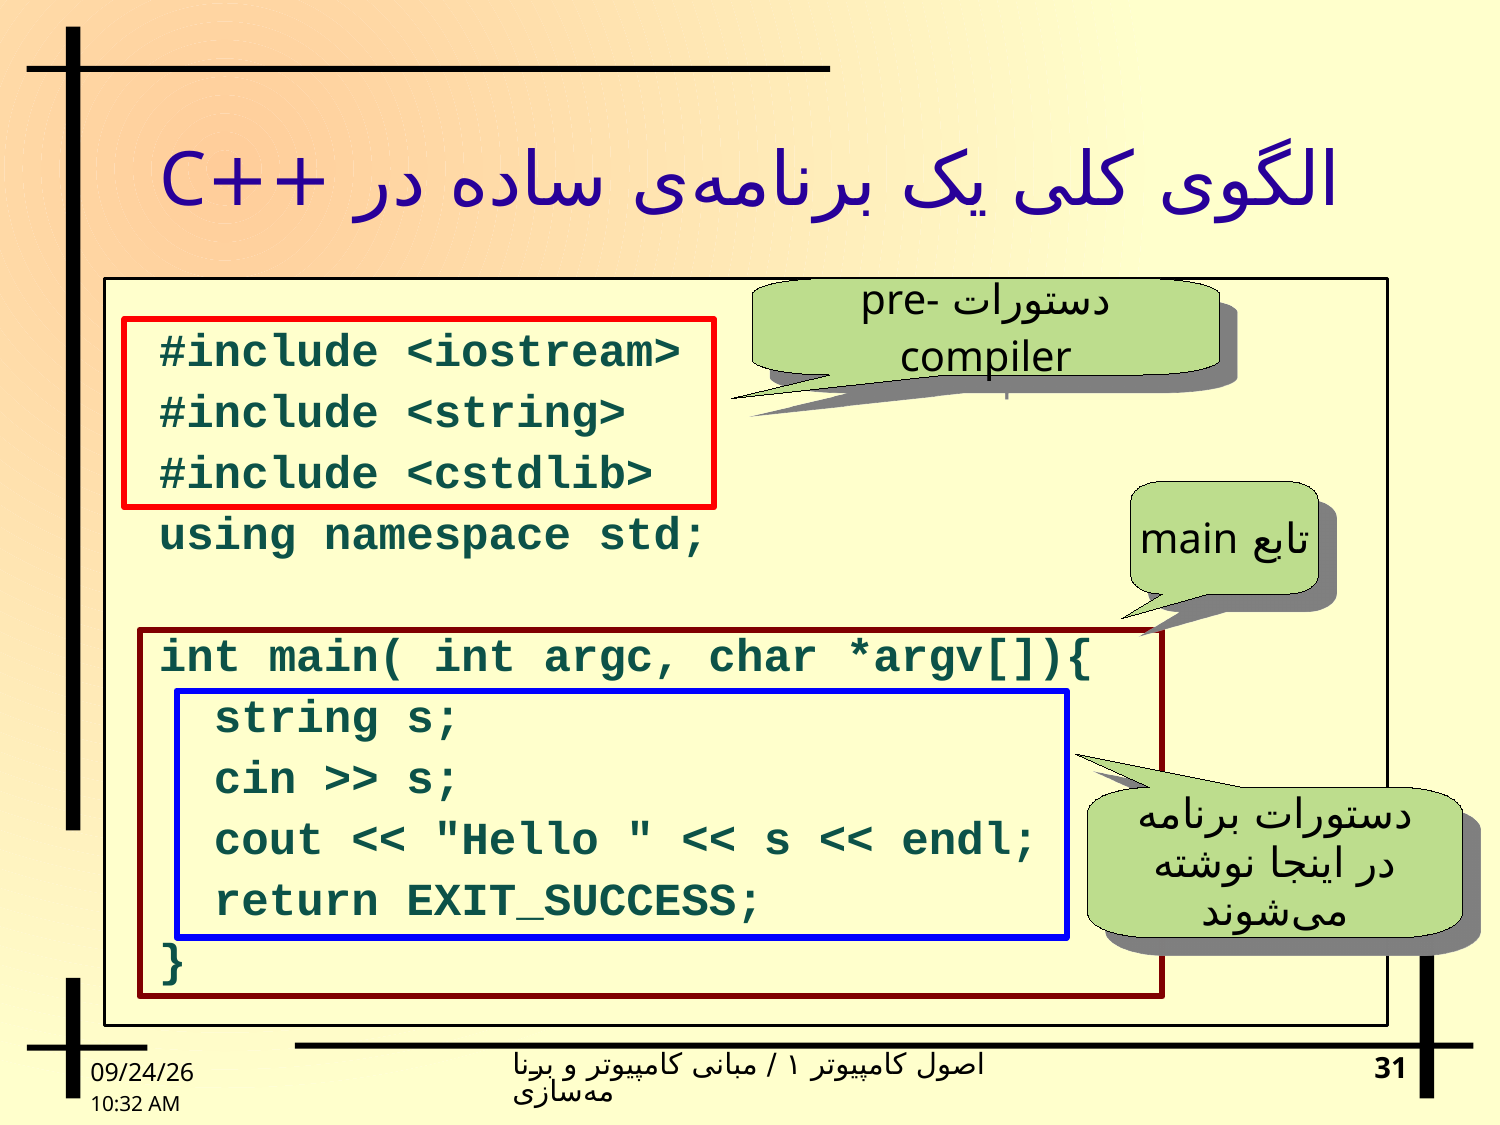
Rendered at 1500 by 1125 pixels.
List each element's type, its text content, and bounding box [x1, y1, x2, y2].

list #include <iostream> #include <string> #include <cstdlib> using namespace std; int main( int argc, char *argv[]){ string s; cin >> s; cout << "Hello " << s << endl; return EXIT_SUCCESS; } [143, 633, 1159, 993]
text_box دستورات برنامه در اینجا نوشته می‌شوند [1075, 754, 1463, 938]
title الگوی کلی یک برنامه‌ی ساده در ++C [109, 115, 1391, 239]
list #include <iostream> #include <string> #include <cstdlib> using namespace std; int main( int argc, char *argv[]){ string s; cin >> s; cout << "Hello " << s << endl; return EXIT_SUCCESS; } [104, 278, 1388, 1026]
text_box دستورات pre-compiler [731, 278, 1220, 399]
text_box تابع main [1121, 481, 1319, 619]
